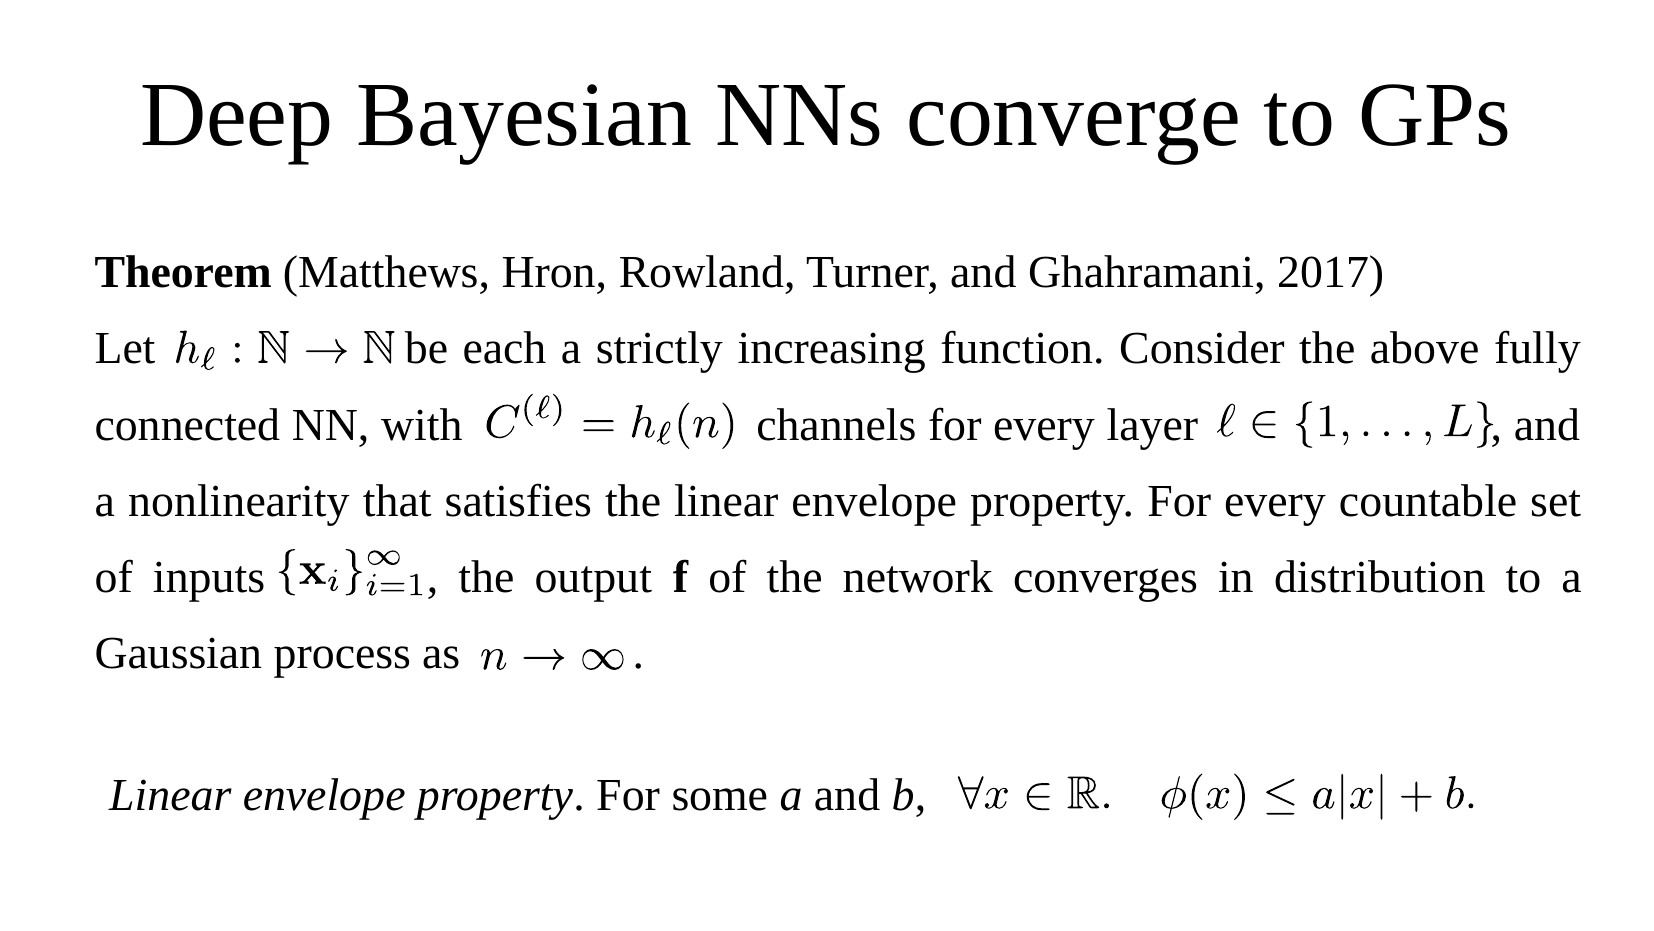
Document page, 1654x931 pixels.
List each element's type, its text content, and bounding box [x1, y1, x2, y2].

text_box Linear envelope property. For some a and b, [94, 761, 953, 828]
picture [479, 649, 626, 670]
picture [484, 393, 738, 449]
title Deep Bayesian NNs converge to GPs [82, 37, 1571, 193]
subtitle Theorem (Matthews, Hron, Rowland, Turner, and Ghahramani, 2017) Let be each a strictly increasing function. Consider the above fully connected NN, with channels for every layer , and a nonlinearity that satisfies the linear envelope property. For every countable set of inputs , the output f of the network converges in distribution to a Gaussian process as . [94, 247, 1583, 679]
picture [275, 549, 426, 596]
picture [957, 773, 1478, 820]
picture [173, 330, 396, 370]
picture [1216, 401, 1497, 448]
